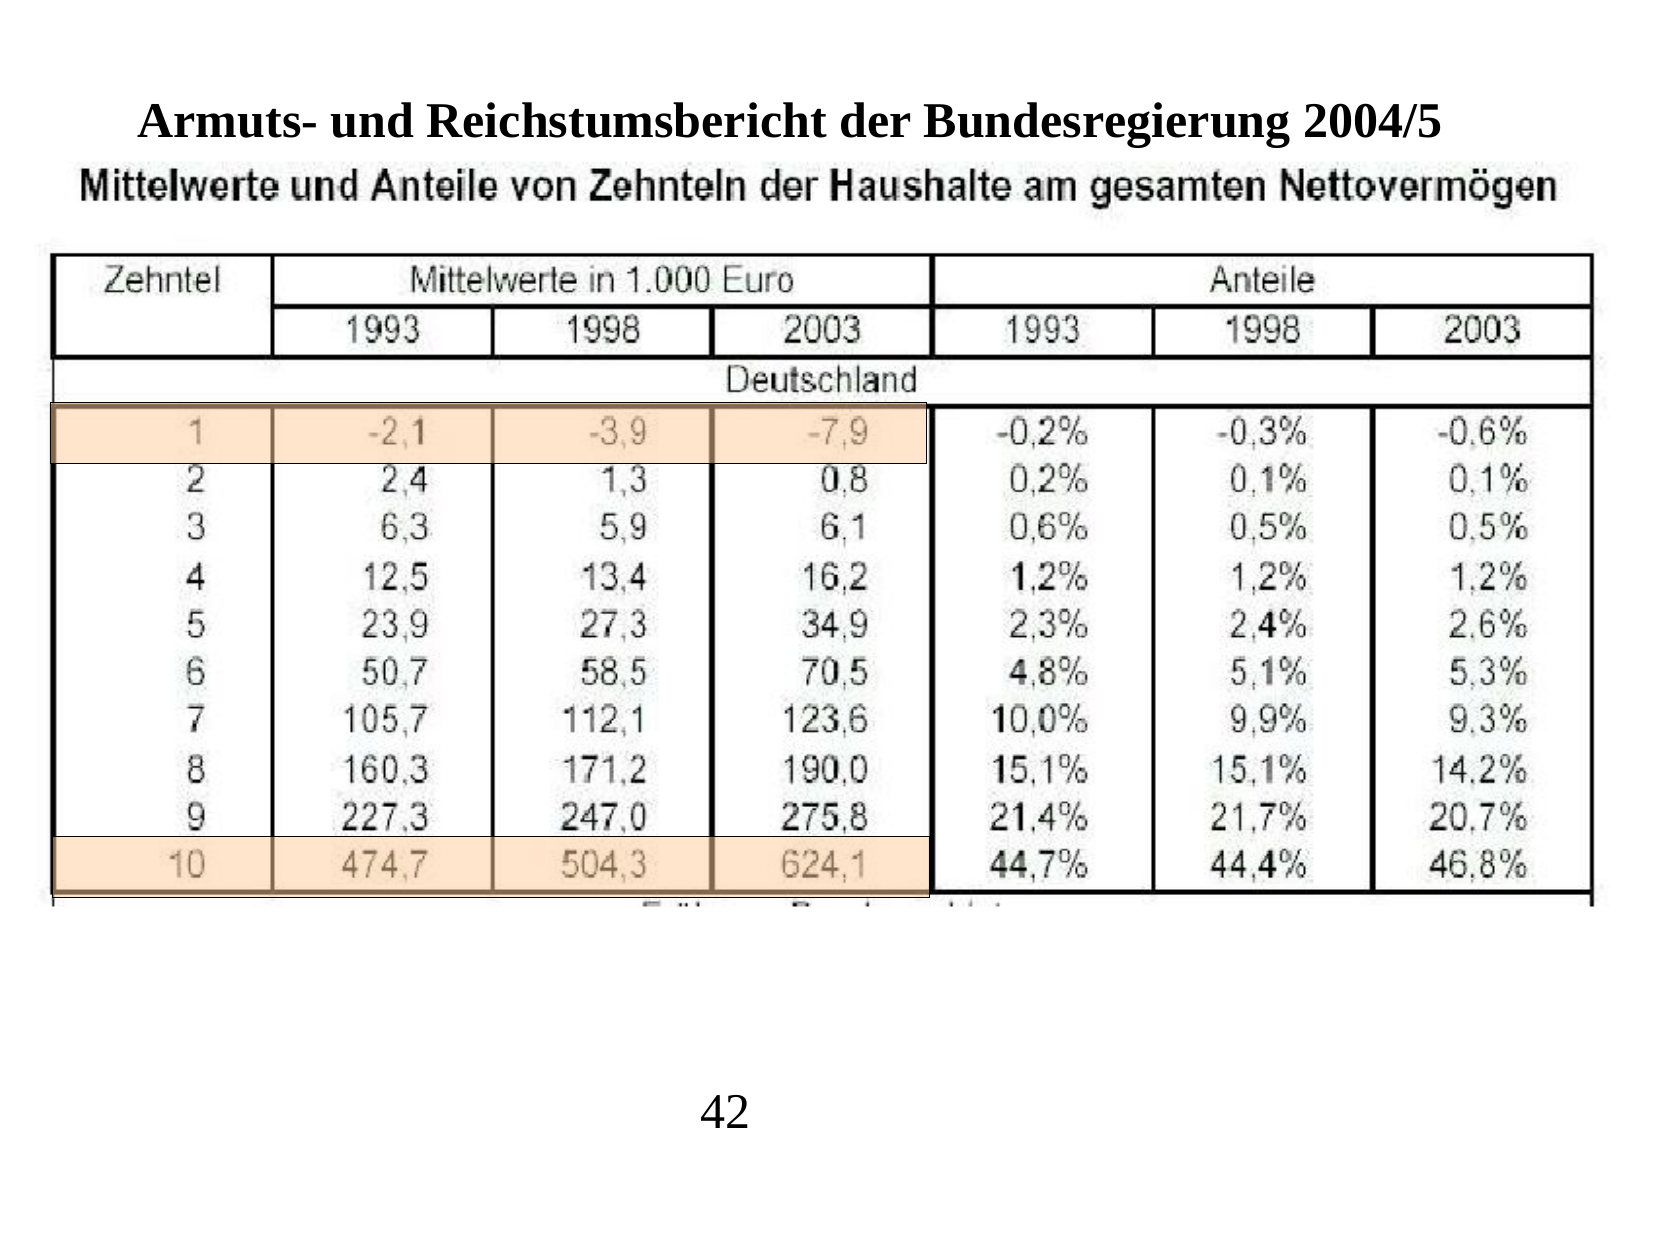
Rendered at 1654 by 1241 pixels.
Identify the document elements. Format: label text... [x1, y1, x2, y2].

text_box [52, 836, 930, 898]
text_box Armuts- und Reichstumsbericht der Bundesregierung 2004/5 [137, 92, 1443, 159]
text_box [50, 402, 933, 483]
picture [4, 108, 1645, 1115]
text_box <Foliennummer> [700, 1084, 1053, 1146]
